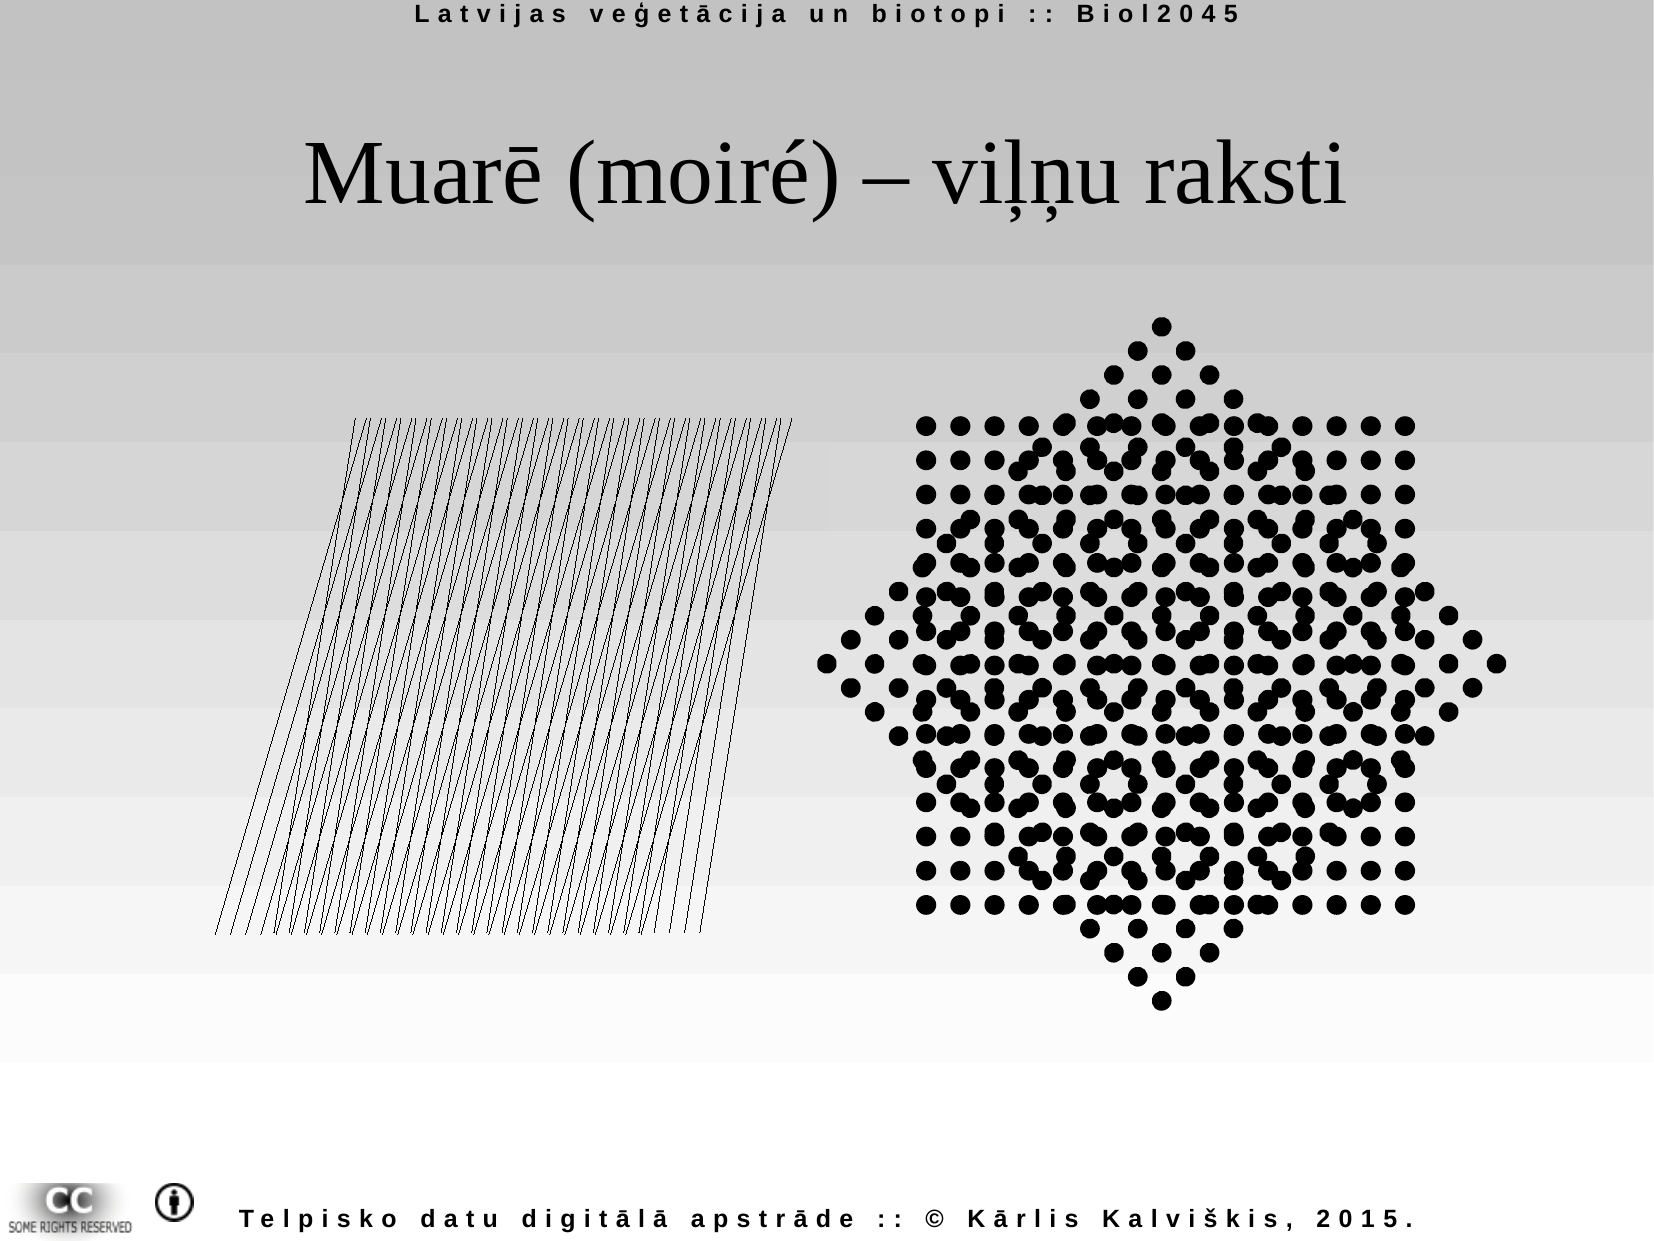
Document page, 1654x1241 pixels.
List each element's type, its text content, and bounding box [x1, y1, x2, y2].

text_box [1391, 581, 1435, 650]
text_box [1292, 416, 1313, 437]
text_box [1008, 677, 1052, 722]
text_box [1008, 581, 1076, 650]
text_box [1319, 484, 1347, 505]
text_box [1121, 860, 1148, 891]
text_box [1223, 484, 1245, 505]
text_box [984, 860, 1005, 881]
text_box [1247, 846, 1292, 891]
text_box [1394, 484, 1416, 505]
text_box [1080, 918, 1100, 939]
text_box [1319, 750, 1387, 818]
text_box [1326, 450, 1347, 471]
text_box [1223, 724, 1245, 746]
text_box [984, 484, 1005, 505]
text_box [1223, 918, 1244, 939]
text_box [1247, 509, 1291, 554]
text_box [984, 724, 1005, 746]
text_box [1121, 822, 1148, 847]
text_box [1439, 653, 1459, 674]
text_box [1360, 484, 1381, 505]
text_box [916, 450, 937, 471]
text_box [1080, 678, 1148, 722]
text_box [1319, 509, 1387, 578]
text_box [1121, 724, 1148, 746]
text_box [1247, 894, 1279, 915]
text_box [1247, 678, 1292, 722]
text_box [1223, 416, 1245, 471]
text_box [1326, 895, 1347, 915]
text_box [1343, 606, 1363, 626]
text_box [1052, 653, 1076, 676]
text_box [1258, 484, 1313, 505]
text_box [1176, 967, 1196, 987]
text_box [1360, 860, 1381, 881]
text_box [1018, 416, 1039, 437]
text_box [1052, 552, 1076, 578]
text_box [1189, 552, 1220, 578]
text_box [1360, 724, 1387, 746]
text_box [984, 621, 1005, 650]
text_box [1052, 894, 1076, 915]
text_box [1152, 581, 1220, 650]
text_box [1439, 605, 1459, 626]
text_box [1008, 509, 1052, 554]
text_box [1319, 822, 1347, 847]
text_box [912, 689, 937, 722]
text_box [916, 484, 937, 505]
text_box [1052, 509, 1076, 539]
text_box [936, 509, 981, 554]
text_box [1087, 894, 1142, 915]
text_box [1292, 724, 1313, 744]
text_box [1151, 822, 1220, 891]
text_box [1087, 653, 1142, 676]
text_box [1175, 389, 1196, 409]
text_box [1127, 967, 1148, 987]
text_box [1151, 413, 1176, 437]
title Muarē (moiré) – viļņu raksti [29, 49, 1625, 296]
text_box [1394, 518, 1416, 539]
text_box [1155, 484, 1210, 505]
text_box [984, 655, 1005, 676]
text_box [1175, 437, 1220, 482]
text_box [1326, 860, 1347, 881]
text_box [1152, 653, 1176, 676]
text_box [1052, 750, 1076, 778]
text_box [1360, 621, 1387, 650]
text_box [950, 826, 971, 847]
text_box [817, 653, 837, 674]
text_box [1292, 552, 1315, 578]
text_box [840, 629, 861, 650]
text_box [889, 581, 909, 602]
text_box [1151, 365, 1172, 385]
text_box [1414, 678, 1435, 698]
text_box [984, 518, 1005, 573]
text_box [1018, 484, 1074, 505]
text_box [1008, 750, 1052, 795]
text_box [984, 758, 1005, 813]
text_box [1319, 581, 1347, 608]
text_box [1080, 437, 1148, 482]
text_box [1223, 895, 1245, 915]
text_box [950, 552, 981, 578]
text_box [888, 726, 909, 746]
text_box [1394, 826, 1416, 847]
text_box [1189, 413, 1220, 437]
text_box [912, 654, 937, 676]
text_box [1127, 918, 1148, 939]
text_box [1223, 678, 1245, 710]
text_box [1258, 724, 1291, 746]
text_box [1360, 450, 1381, 471]
text_box [1189, 792, 1220, 819]
text_box [1292, 509, 1315, 539]
text_box [1152, 509, 1176, 539]
text_box [950, 654, 981, 676]
text_box [984, 450, 1005, 471]
text_box [1151, 792, 1176, 819]
text_box [936, 750, 981, 795]
text_box [1052, 413, 1076, 437]
text_box [1189, 894, 1220, 915]
text_box [1008, 792, 1039, 819]
text_box [1223, 860, 1245, 891]
text_box [916, 826, 937, 847]
text_box [1080, 724, 1108, 746]
text_box [916, 895, 937, 915]
text_box [1319, 724, 1347, 746]
text_box [916, 860, 937, 881]
text_box [1462, 630, 1483, 650]
text_box [1052, 792, 1076, 819]
text_box [1223, 581, 1245, 608]
text_box [1462, 677, 1483, 698]
text_box [1155, 724, 1210, 746]
text_box [1326, 654, 1381, 676]
text_box [1394, 724, 1435, 746]
text_box [1087, 413, 1142, 437]
text_box [1121, 581, 1148, 608]
text_box [1360, 581, 1387, 608]
text_box [1223, 518, 1245, 573]
text_box [1176, 918, 1196, 939]
text_box [1360, 416, 1381, 437]
text_box [1018, 895, 1039, 915]
text_box [916, 792, 937, 813]
text_box [912, 750, 937, 778]
text_box [1176, 341, 1196, 361]
text_box [864, 606, 885, 626]
text_box [1008, 437, 1052, 482]
text_box [1080, 389, 1100, 410]
text_box [1319, 621, 1347, 650]
text_box [1080, 750, 1148, 819]
text_box [888, 678, 909, 698]
text_box [1223, 758, 1245, 813]
text_box [1008, 653, 1039, 676]
text_box [912, 552, 937, 578]
text_box [1052, 689, 1076, 722]
text_box [1326, 416, 1347, 437]
text_box [1121, 621, 1148, 650]
text_box [1152, 943, 1172, 963]
text_box [950, 450, 971, 471]
text_box [1292, 587, 1315, 642]
text_box [1121, 484, 1148, 506]
text_box [864, 702, 885, 722]
text_box [1080, 509, 1148, 578]
text_box [950, 860, 971, 881]
text_box [984, 822, 1005, 847]
text_box [1247, 413, 1279, 437]
text_box [1008, 552, 1039, 578]
text_box [1152, 991, 1172, 1011]
text_box [1391, 653, 1416, 676]
text_box [936, 678, 981, 722]
text_box [1438, 702, 1459, 722]
text_box [1390, 689, 1416, 722]
text_box [1199, 365, 1220, 385]
text_box [950, 484, 971, 505]
text_box [1247, 437, 1292, 482]
text_box [1151, 689, 1176, 722]
text_box [1360, 895, 1381, 915]
text_box [864, 654, 885, 674]
text_box [1223, 655, 1245, 676]
text_box [984, 895, 1005, 915]
text_box [984, 416, 1005, 437]
text_box [1390, 750, 1416, 778]
text_box [1175, 509, 1220, 554]
text_box [1247, 581, 1292, 650]
text_box [1258, 822, 1316, 881]
text_box [1394, 895, 1416, 915]
picture [0, 0, 1654, 1241]
text_box [1080, 484, 1108, 506]
text_box [889, 630, 909, 650]
text_box [1394, 416, 1416, 437]
text_box [1223, 822, 1245, 847]
text_box [1151, 450, 1176, 482]
text_box [1486, 653, 1507, 674]
text_box [1247, 750, 1291, 795]
text_box [1080, 581, 1108, 608]
text_box [1360, 826, 1381, 847]
text_box [950, 416, 971, 437]
text_box [950, 895, 971, 915]
text_box [1127, 341, 1148, 361]
text_box [1247, 552, 1279, 578]
text_box [1080, 621, 1108, 650]
text_box [1292, 792, 1316, 819]
text_box [1104, 605, 1124, 626]
text_box [1292, 654, 1315, 676]
text_box [1127, 389, 1148, 410]
text_box [840, 678, 861, 698]
text_box [1052, 450, 1076, 482]
text_box [916, 416, 937, 437]
text_box [1319, 678, 1387, 722]
text_box [1391, 552, 1416, 578]
text_box [1292, 750, 1316, 778]
text_box [912, 581, 981, 650]
text_box [1080, 846, 1124, 891]
text_box [1103, 365, 1124, 385]
text_box [1199, 943, 1220, 963]
text_box [1394, 860, 1416, 881]
text_box [1247, 654, 1279, 676]
text_box [1292, 689, 1316, 722]
text_box [916, 724, 971, 746]
text_box [1223, 389, 1244, 410]
text_box [1175, 750, 1220, 795]
text_box [950, 792, 981, 818]
text_box [1151, 317, 1172, 337]
text_box [1151, 750, 1176, 778]
text_box [1152, 552, 1176, 578]
text_box [1189, 653, 1220, 676]
text_box [1104, 943, 1124, 963]
text_box [1018, 724, 1074, 746]
text_box [1394, 450, 1416, 471]
text_box [984, 581, 1005, 608]
text_box [1080, 822, 1108, 847]
text_box [1292, 895, 1313, 915]
text_box [1175, 677, 1220, 722]
text_box [984, 678, 1005, 710]
text_box [1247, 792, 1279, 818]
text_box [1394, 792, 1416, 813]
text_box [1151, 894, 1176, 915]
text_box [1292, 450, 1316, 482]
text_box [1223, 621, 1245, 650]
text_box [1008, 846, 1052, 891]
text_box [1018, 822, 1076, 881]
text_box [916, 518, 937, 539]
